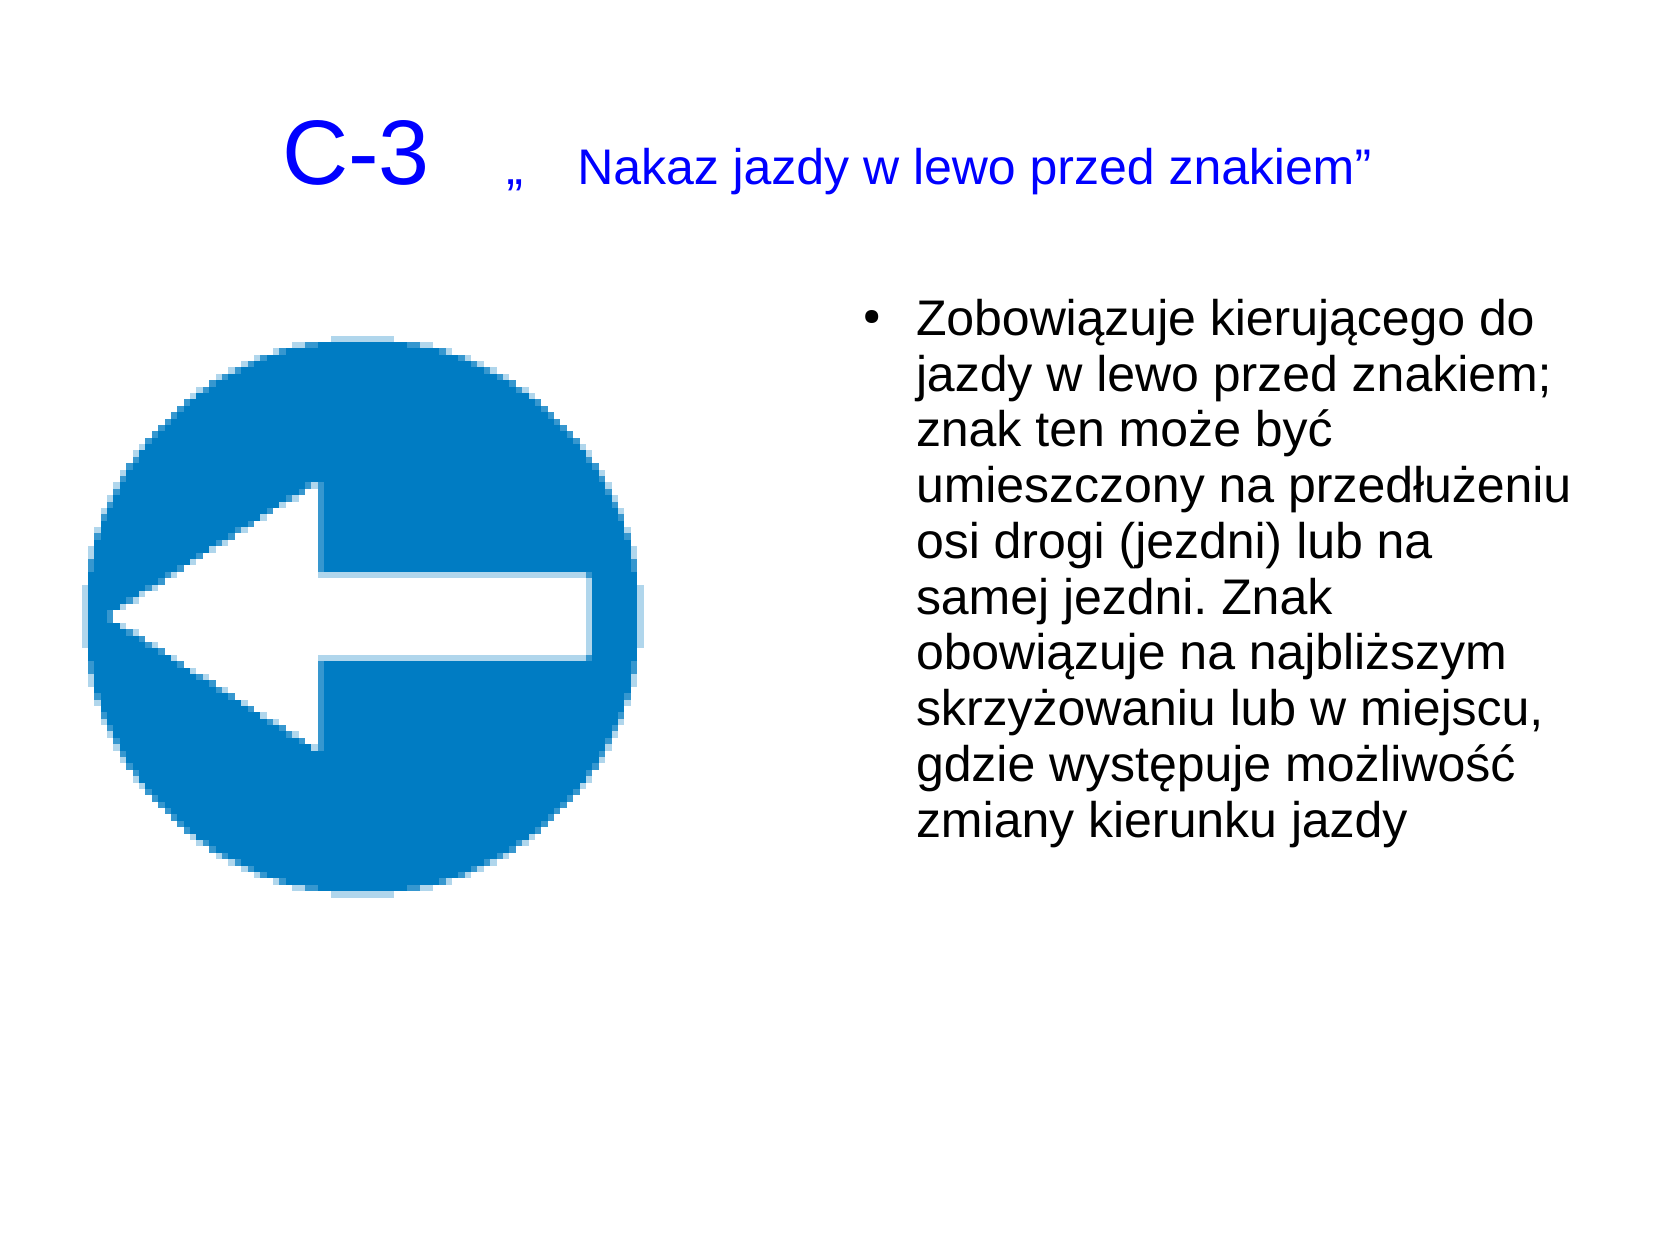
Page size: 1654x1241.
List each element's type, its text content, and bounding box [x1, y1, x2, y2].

picture [82, 336, 644, 898]
list Zobowiązuje kierującego do jazdy w lewo przed znakiem; znak ten może być umieszczony na przedłużeniu osi drogi (jezdni) lub na samej jezdni. Znak obowiązuje na najbliższym skrzyżowaniu lub w miejscu, gdzie występuje możliwość zmiany kierunku jazdy [845, 290, 1572, 1094]
title C-3 „ Nakaz jazdy w lewo przed znakiem” [82, 56, 1571, 250]
